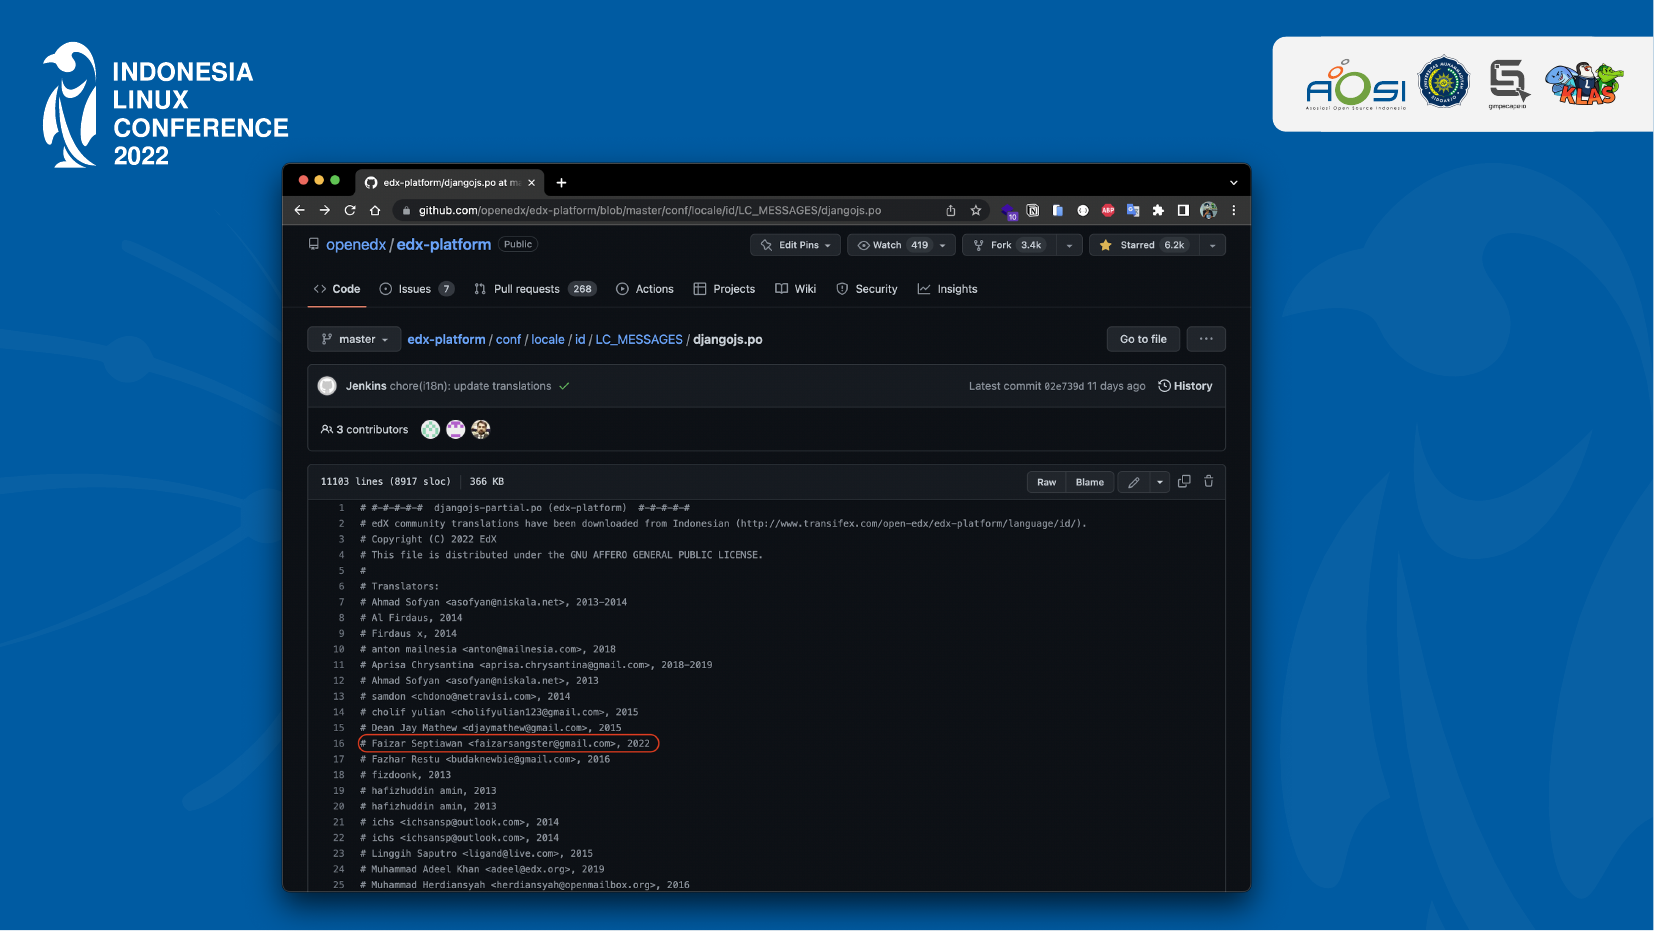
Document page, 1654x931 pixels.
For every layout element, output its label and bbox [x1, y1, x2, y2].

picture [1545, 62, 1624, 105]
picture [1417, 54, 1471, 108]
picture [238, 133, 1295, 931]
